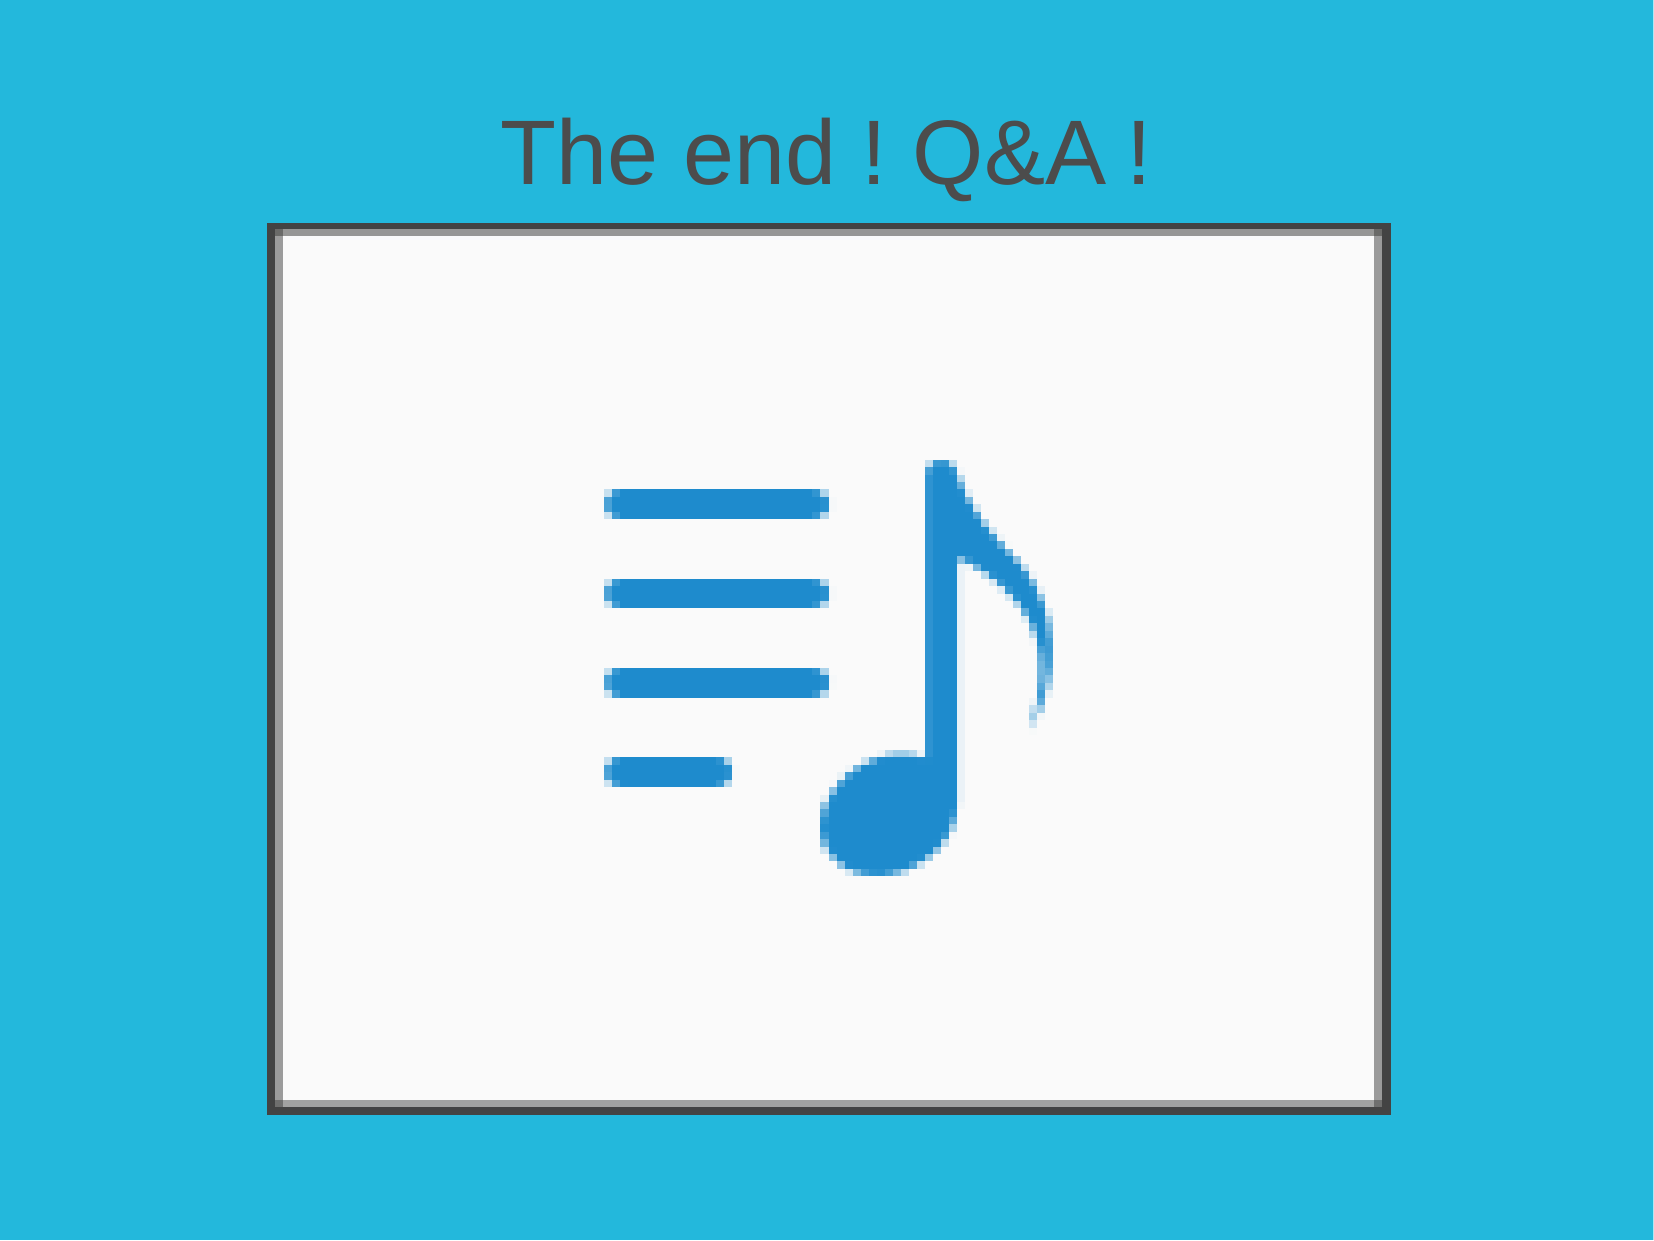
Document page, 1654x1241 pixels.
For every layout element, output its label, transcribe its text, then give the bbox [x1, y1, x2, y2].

text_box [266, 222, 1392, 1116]
title The end ! Q&A ! [82, 49, 1571, 257]
